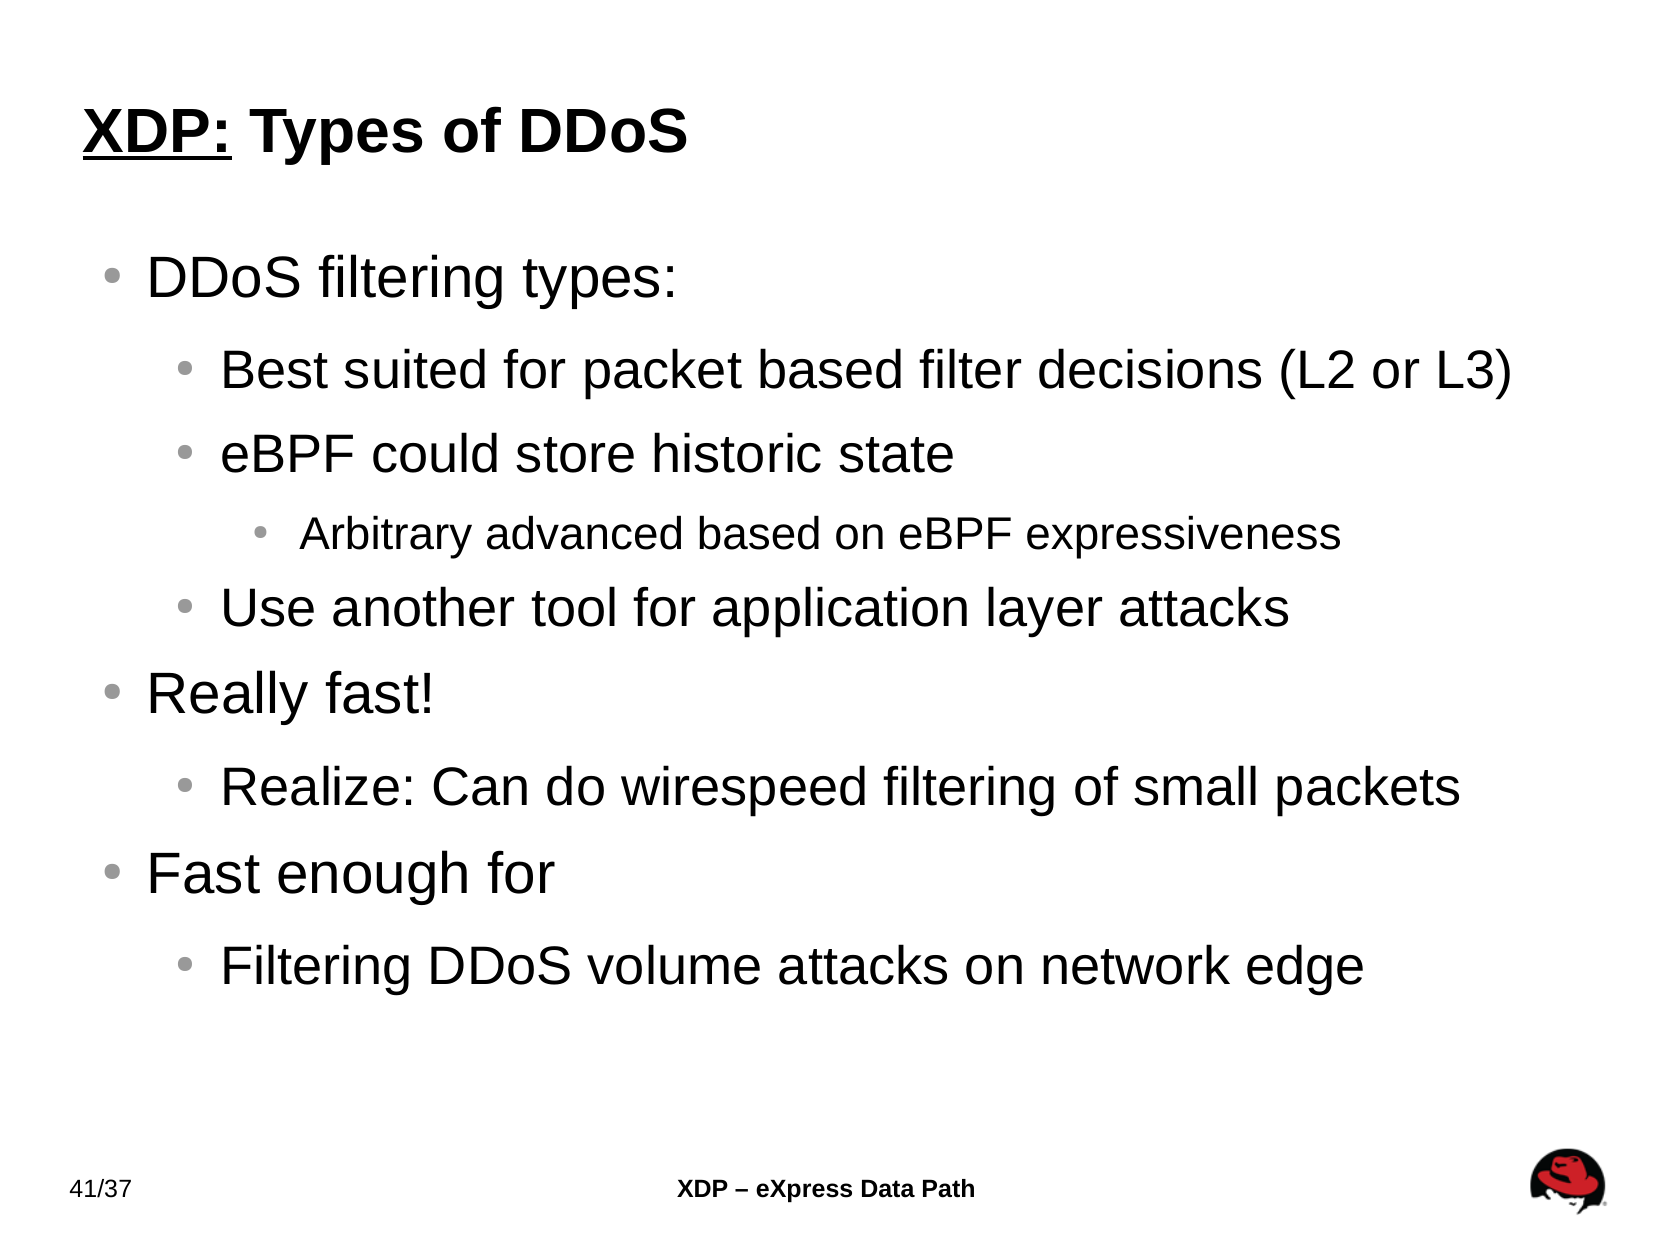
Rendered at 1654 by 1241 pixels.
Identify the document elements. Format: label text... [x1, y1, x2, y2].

title XDP: Types of DDoS [82, 37, 1571, 226]
picture [1529, 1146, 1613, 1224]
list DDoS filtering types: Best suited for packet based filter decisions (L2 or L3) eBPF could store historic state Arbitrary advanced based on eBPF expressiveness Use another tool for application layer attacks Really fast! Realize: Can do wirespeed filtering of small packets Fast enough for Filtering DDoS volume attacks on network edge [86, 244, 1576, 1039]
